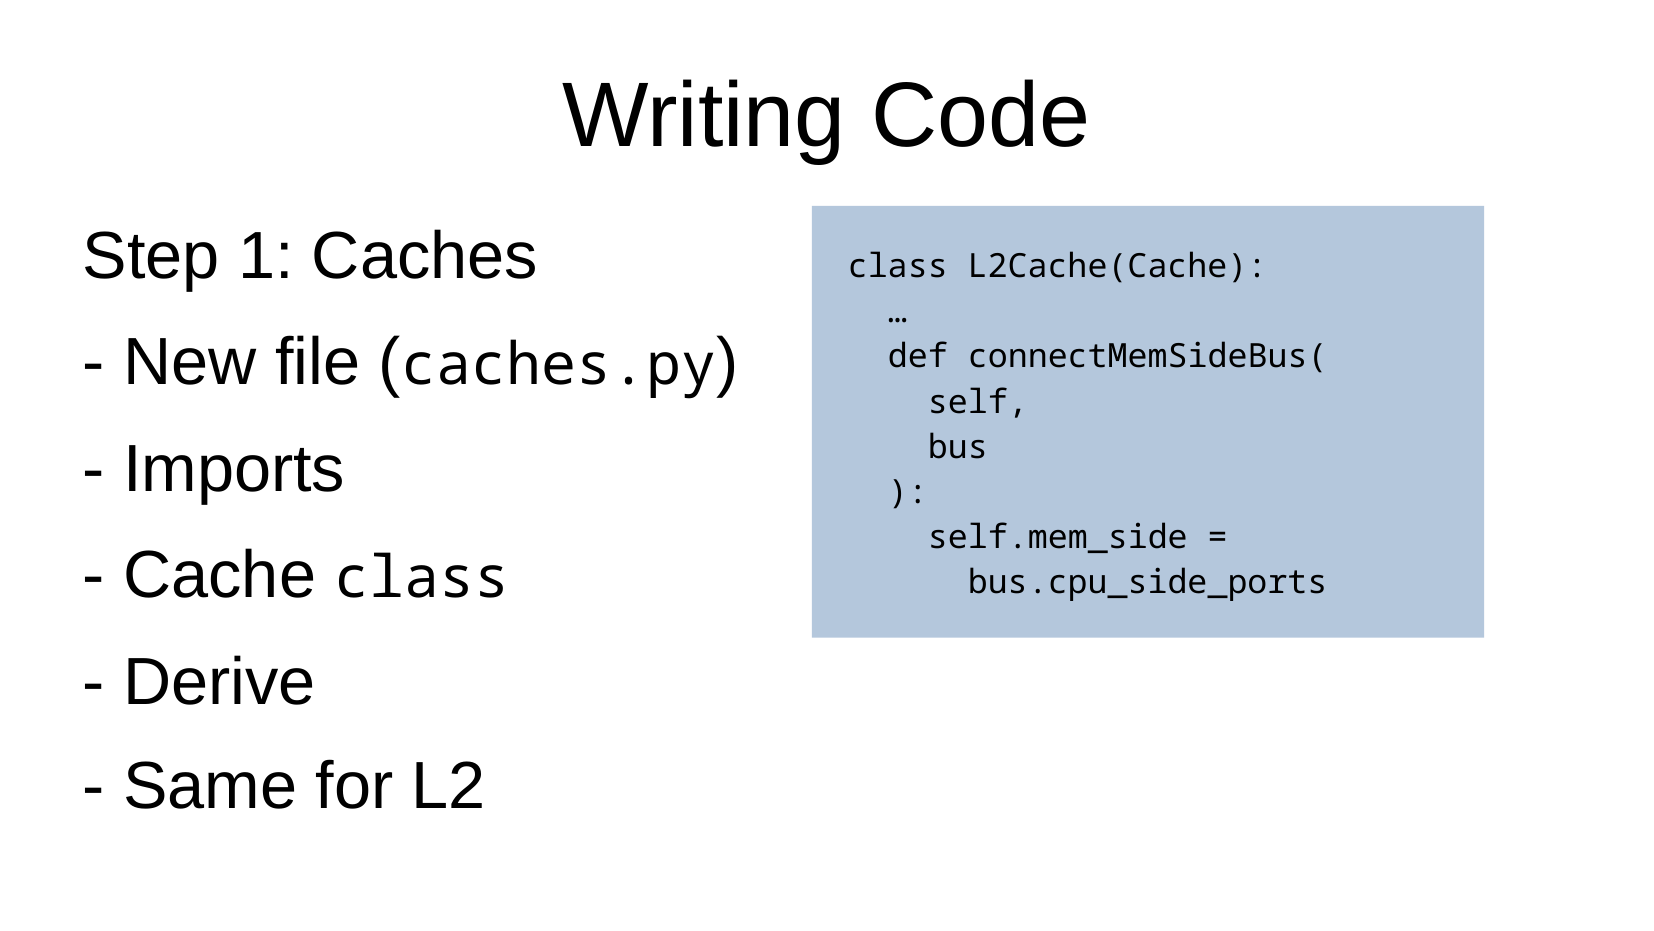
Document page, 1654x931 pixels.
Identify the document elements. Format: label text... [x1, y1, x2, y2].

list Step 1: Caches - New file (caches.py) - Imports - Cache class - Derive - Same for L2 [82, 217, 809, 931]
title Writing Code [82, 37, 1571, 193]
text_box class L2Cache(Cache): … def connectMemSideBus( self, bus ): self.mem_side = bus.cpu_side_ports [811, 205, 1485, 638]
list [750, 217, 1572, 758]
